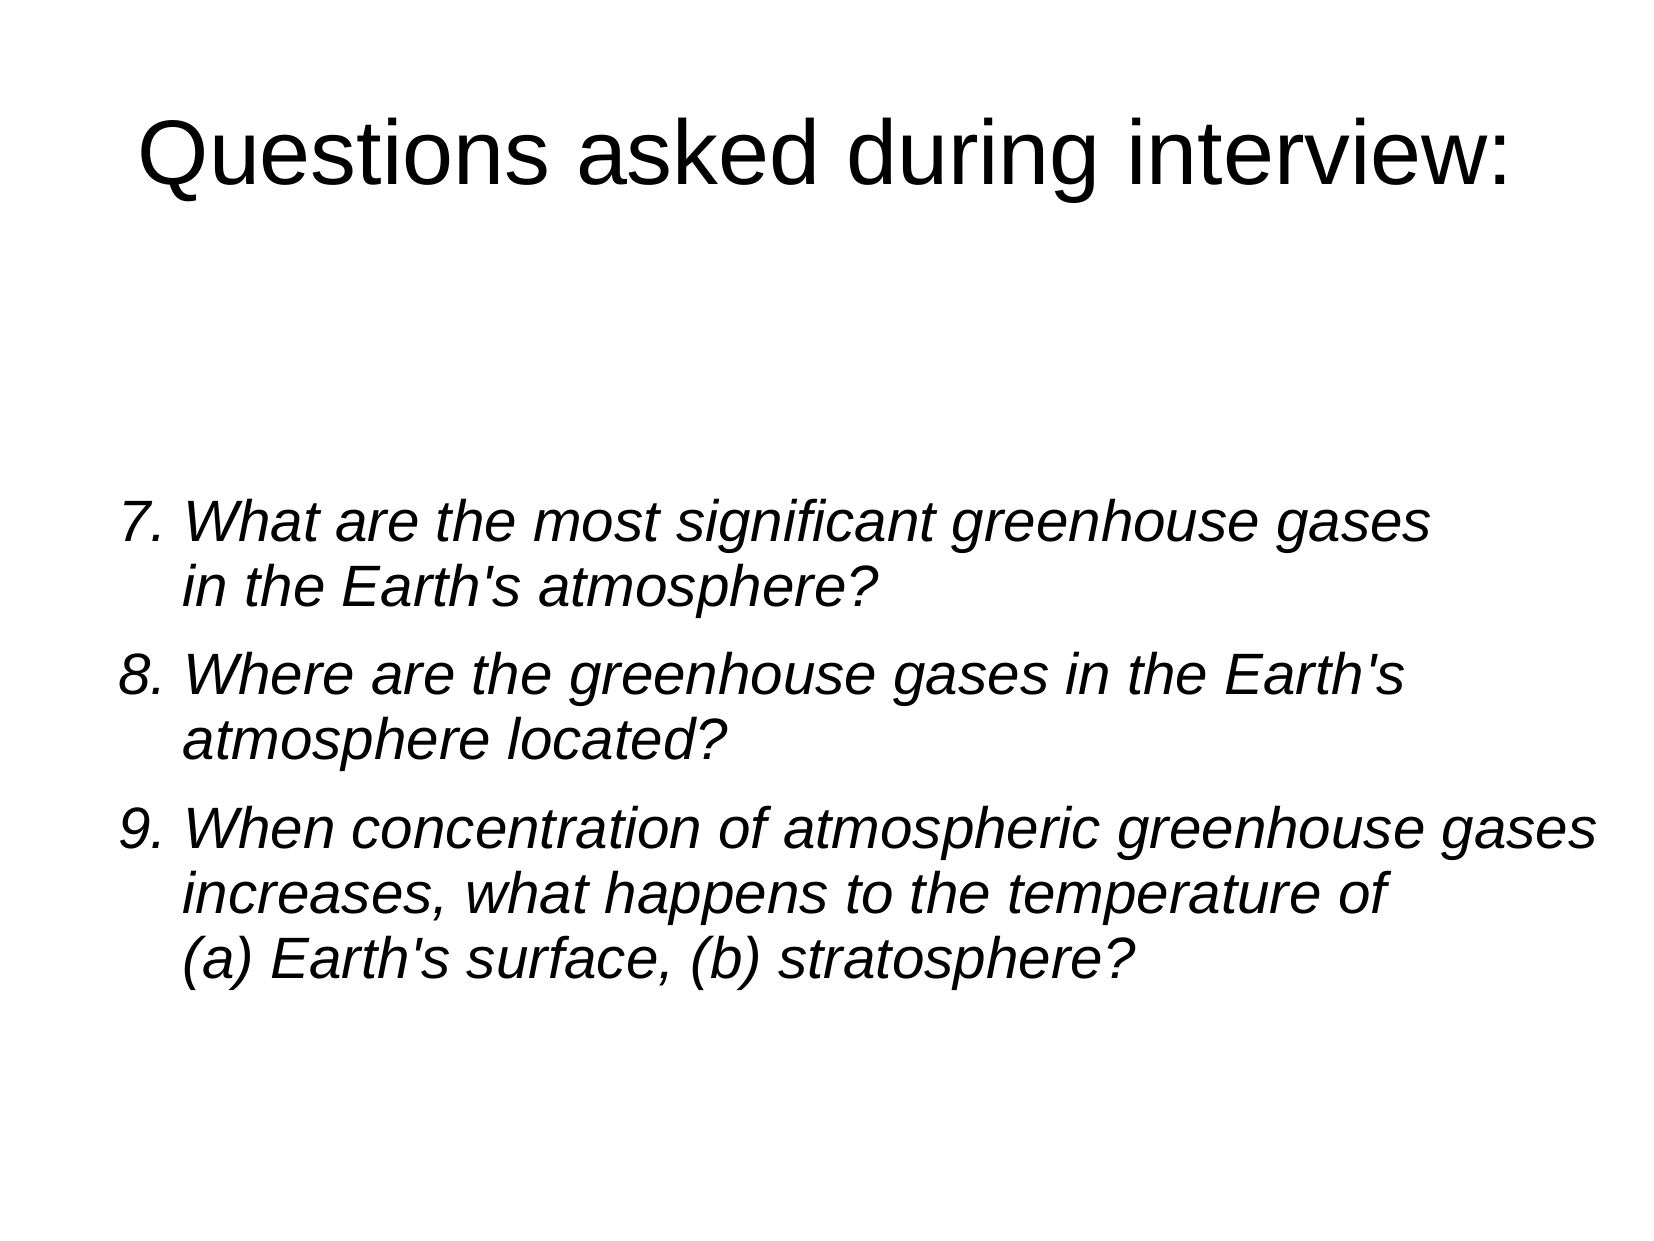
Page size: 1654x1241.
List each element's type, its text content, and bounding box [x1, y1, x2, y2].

title Questions asked during interview: [82, 49, 1571, 257]
subtitle What are the most significant greenhouse gases in the Earth's atmosphere? Where are the greenhouse gases in the Earth's atmosphere located? When concentration of atmospheric greenhouse gases increases, what happens to the temperature of (a) Earth's surface, (b) stratosphere? [118, 236, 1654, 1241]
